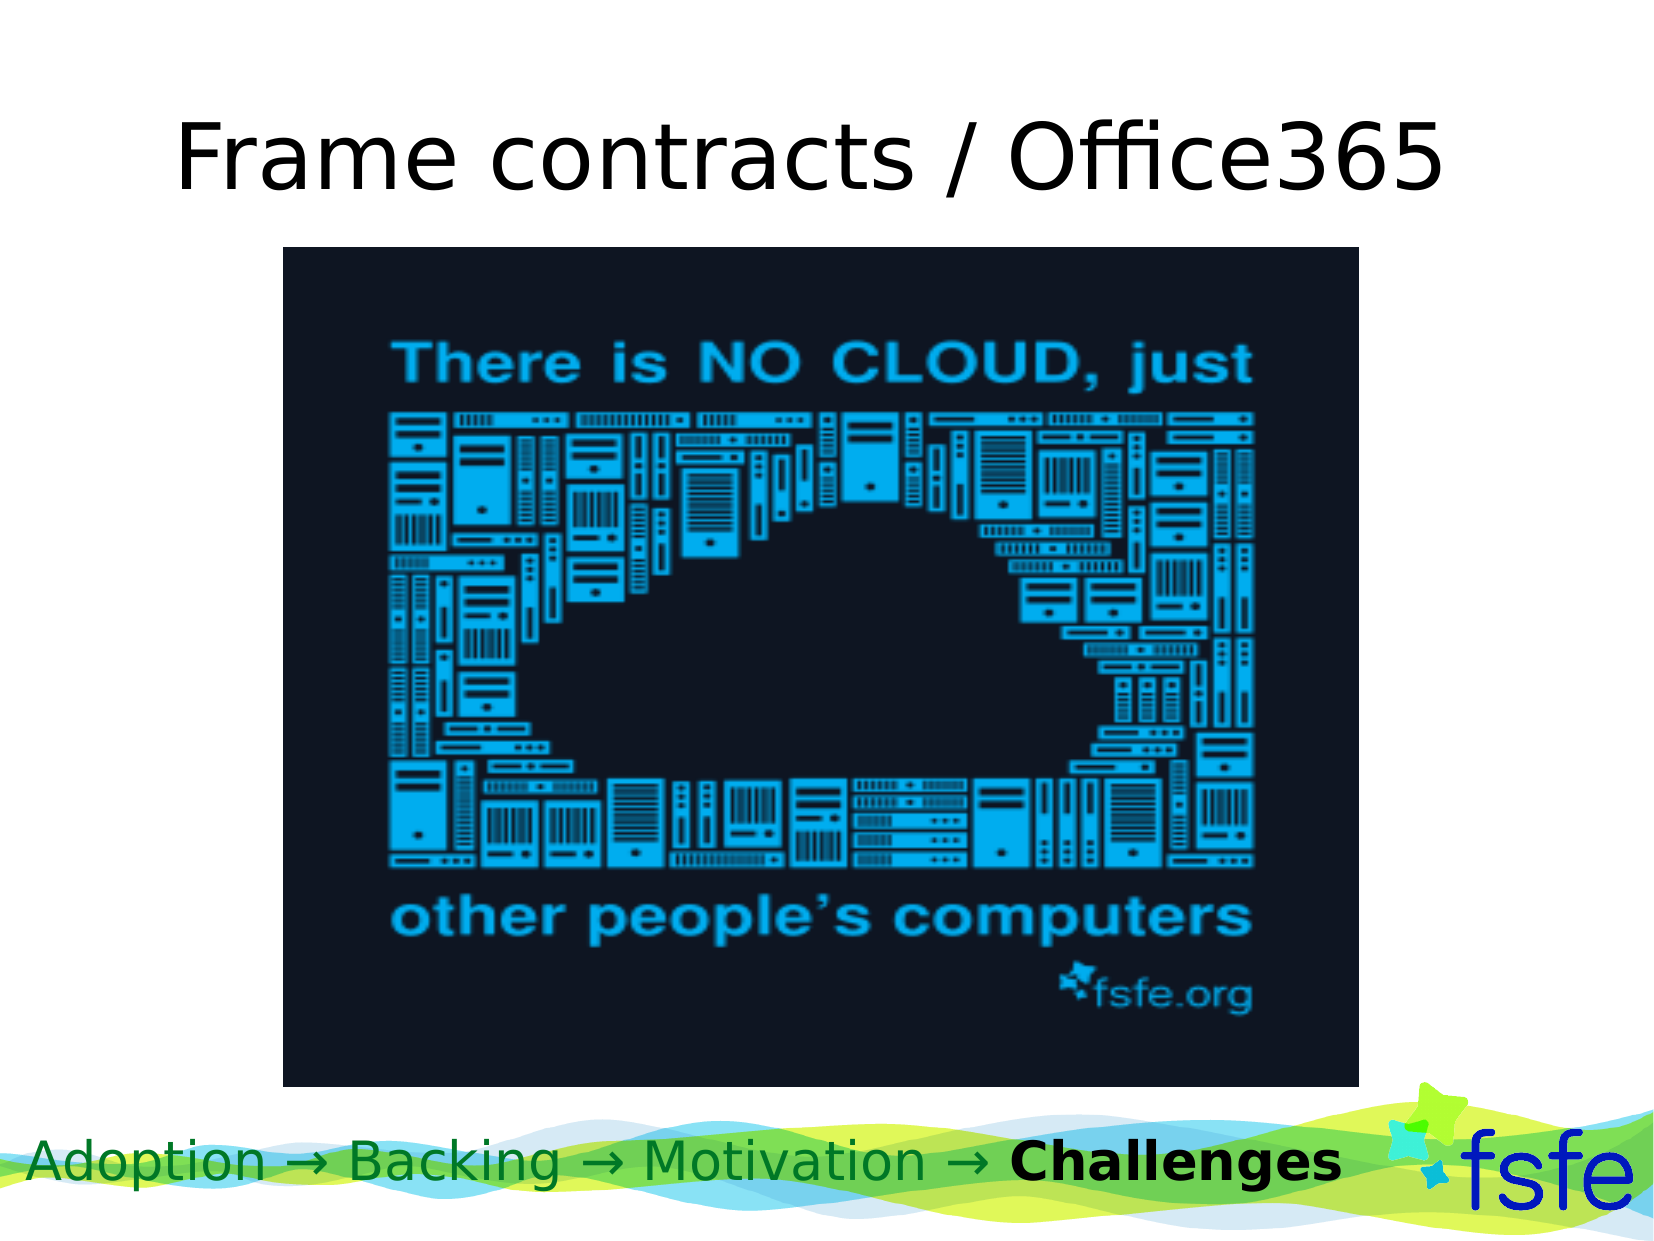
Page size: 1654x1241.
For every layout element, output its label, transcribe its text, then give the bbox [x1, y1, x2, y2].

title Adoption → Backing → Motivation → Challenges [0, 1100, 1371, 1217]
picture [0, 1081, 1654, 1241]
picture [283, 257, 1359, 1087]
title Frame contracts / Office365 [82, 49, 1571, 257]
